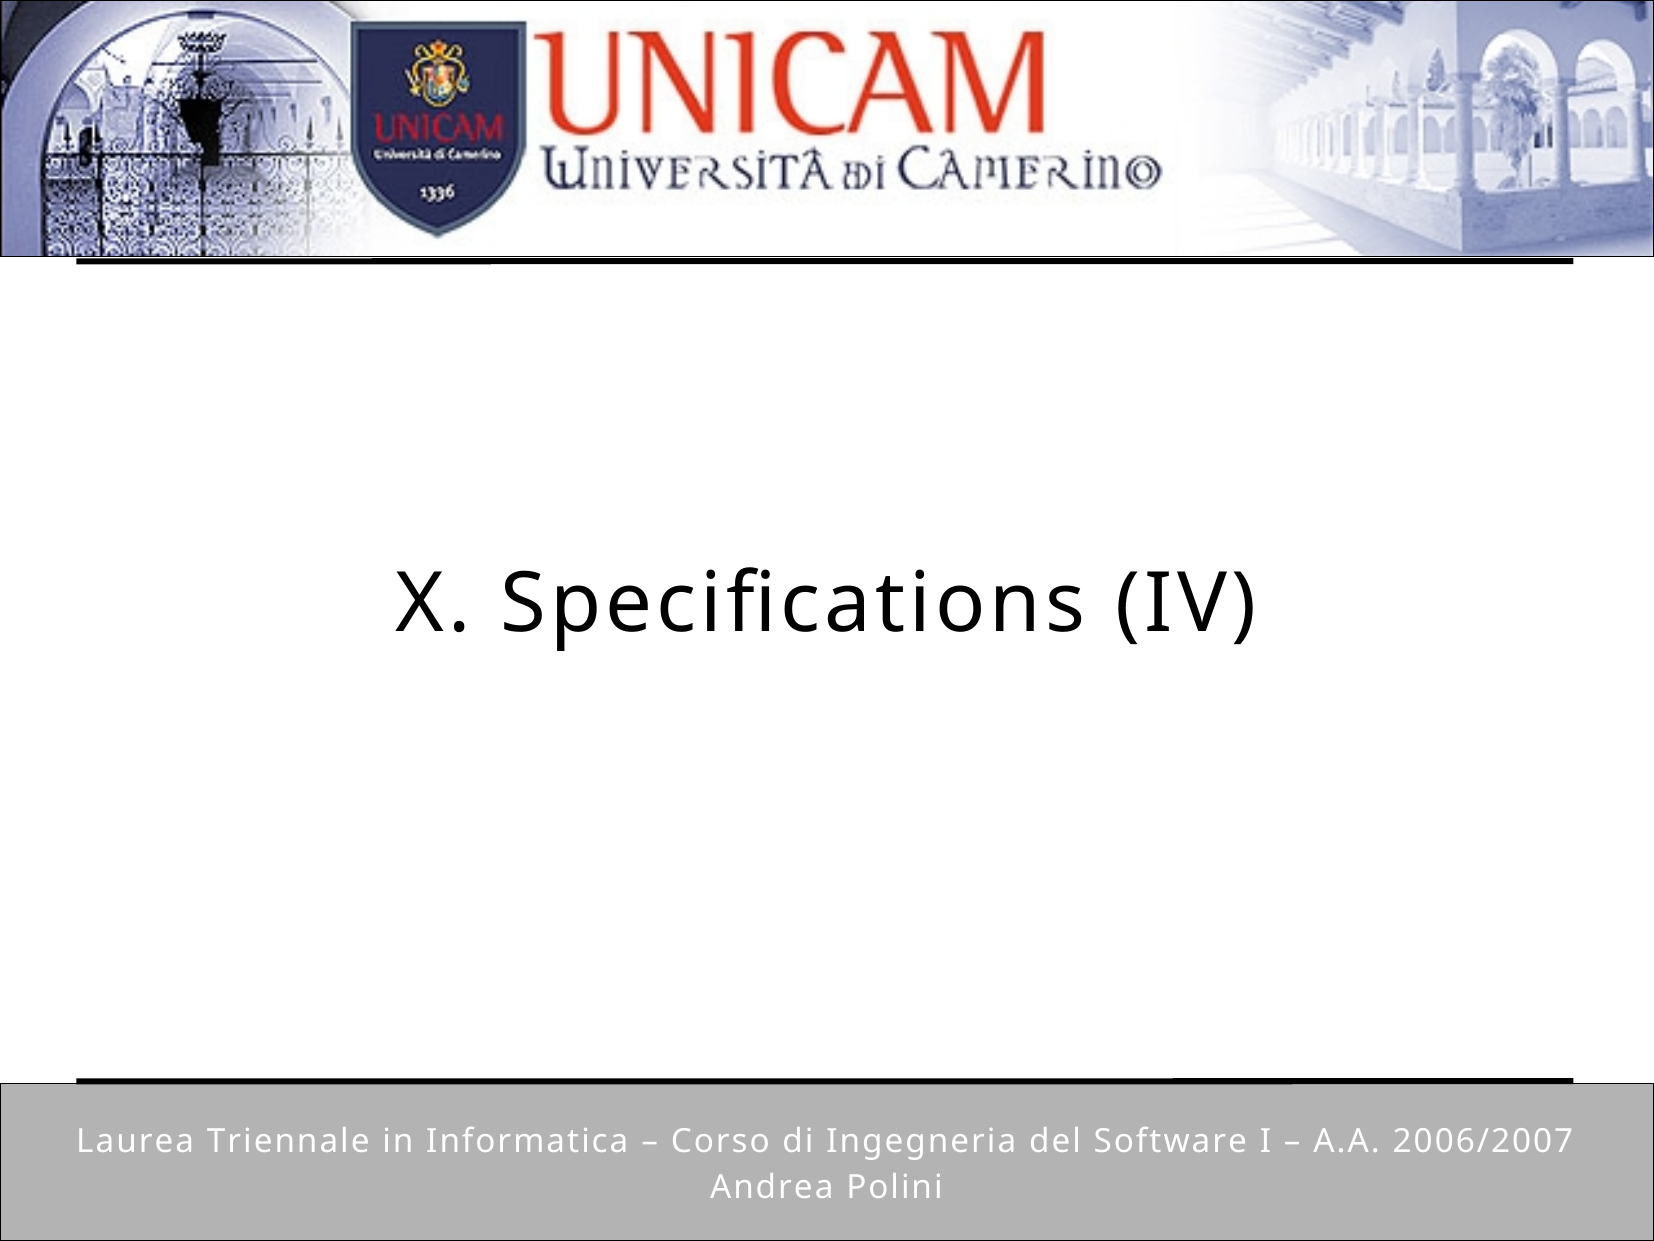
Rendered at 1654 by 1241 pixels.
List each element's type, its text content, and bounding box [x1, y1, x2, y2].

title X. Specifications (IV) [82, 495, 1571, 704]
picture [1, 1, 1653, 256]
